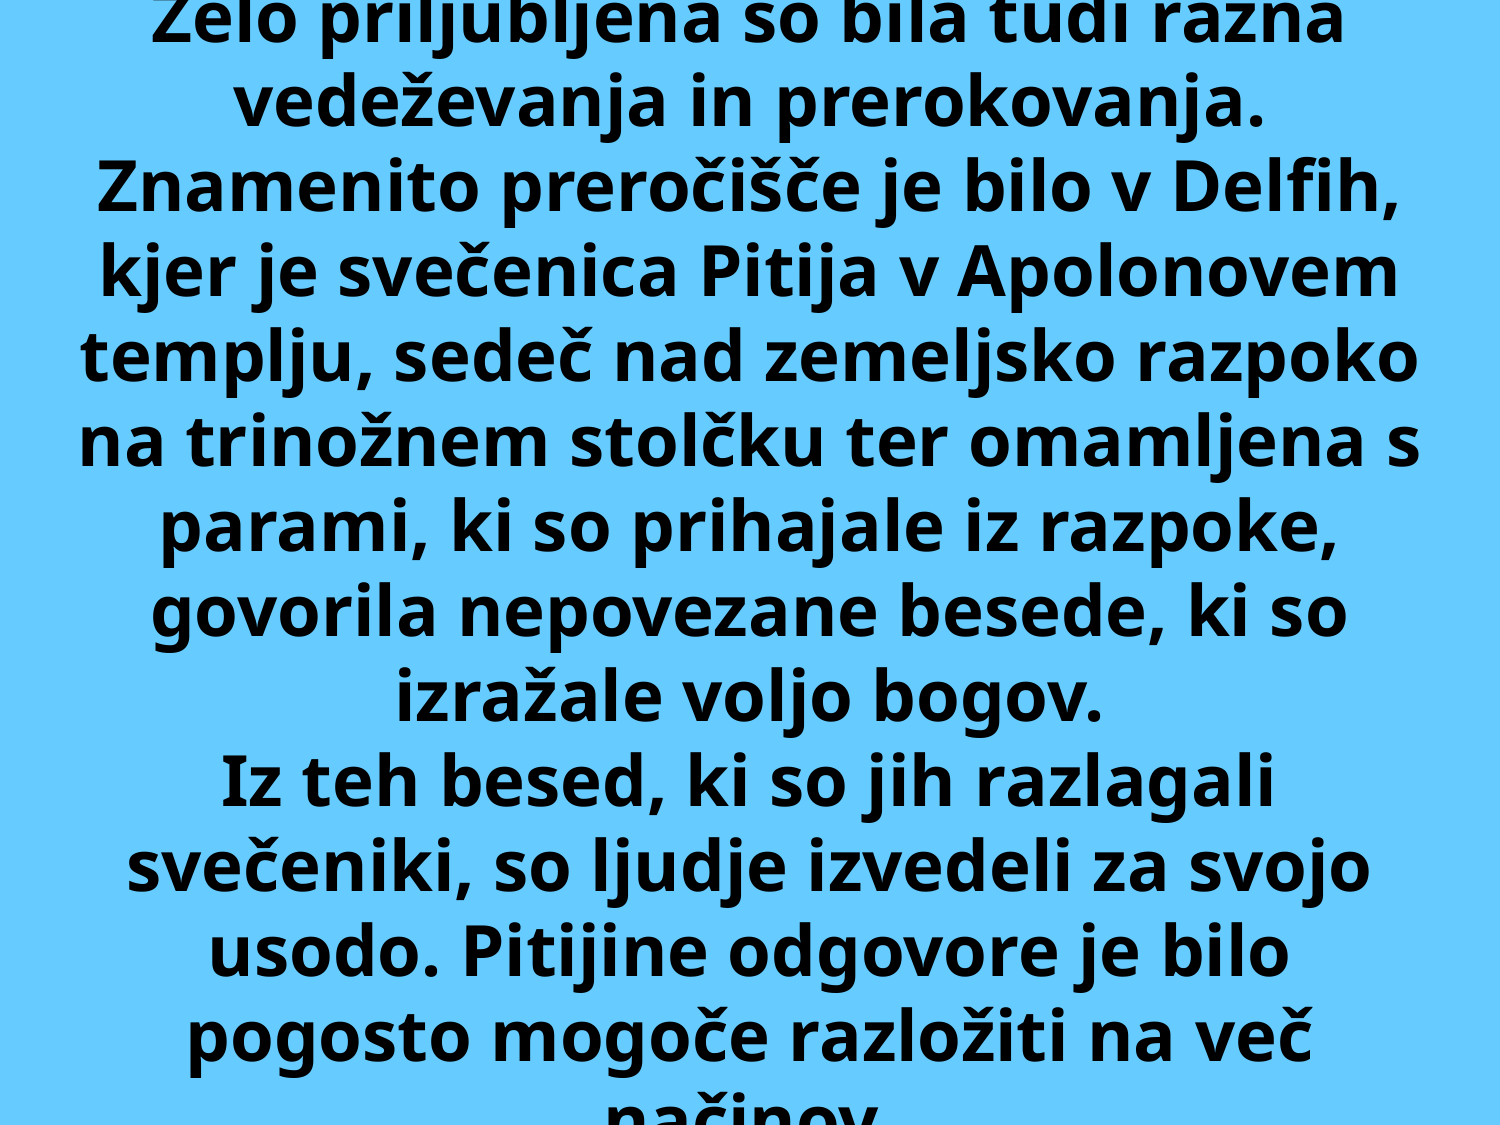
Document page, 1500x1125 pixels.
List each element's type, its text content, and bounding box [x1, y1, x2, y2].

text_box Zelo priljubljena so bila tudi razna vedeževanja in prerokovanja. Znamenito preročišče je bilo v Delfih, kjer je svečenica Pitija v Apolonovem templju, sedeč nad zemeljsko razpoko na trinožnem stolčku ter omamljena s parami, ki so prihajale iz razpoke, govorila nepovezane besede, ki so izražale voljo bogov. Iz teh besed, ki so jih razlagali svečeniki, so ljudje izvedeli za svojo usodo. Pitijine odgovore je bilo pogosto mogoče razložiti na več načinov. [50, 0, 1450, 1125]
